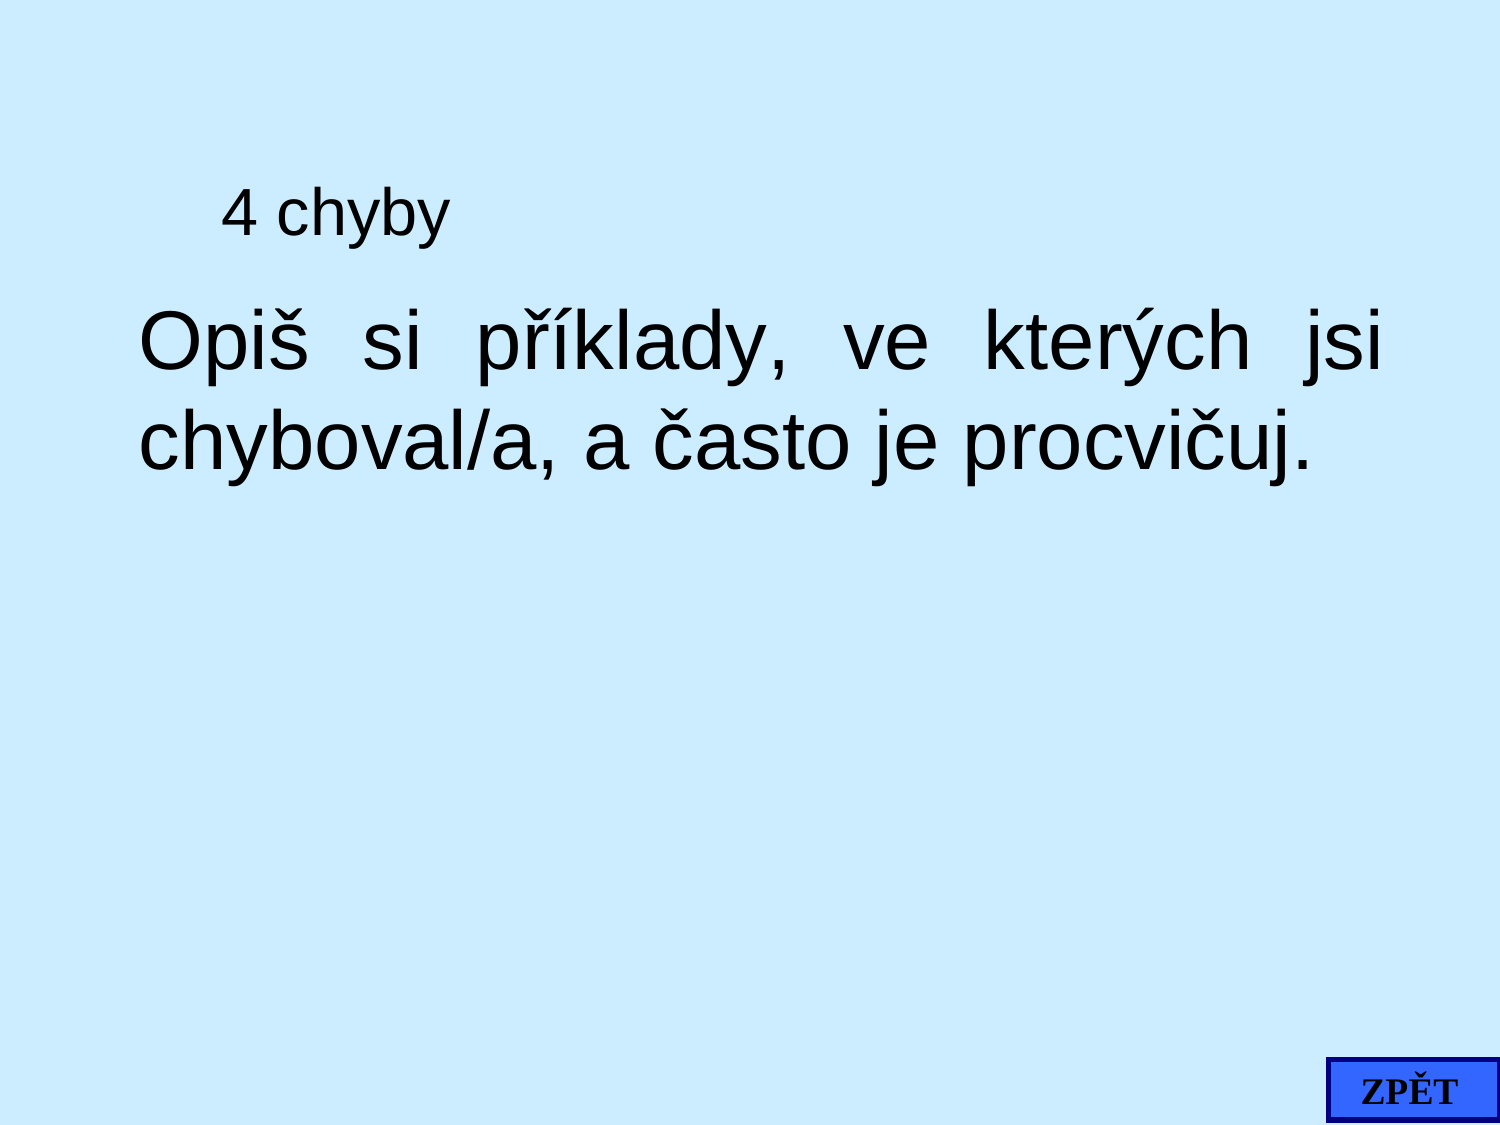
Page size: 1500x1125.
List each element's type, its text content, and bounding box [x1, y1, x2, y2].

text_box ZPĚT [1328, 1059, 1500, 1121]
text_box 4 chyby [206, 160, 1317, 257]
text_box Opiš si příklady, ve kterých jsi chyboval/a, a často je procvičuj. [123, 278, 1400, 495]
